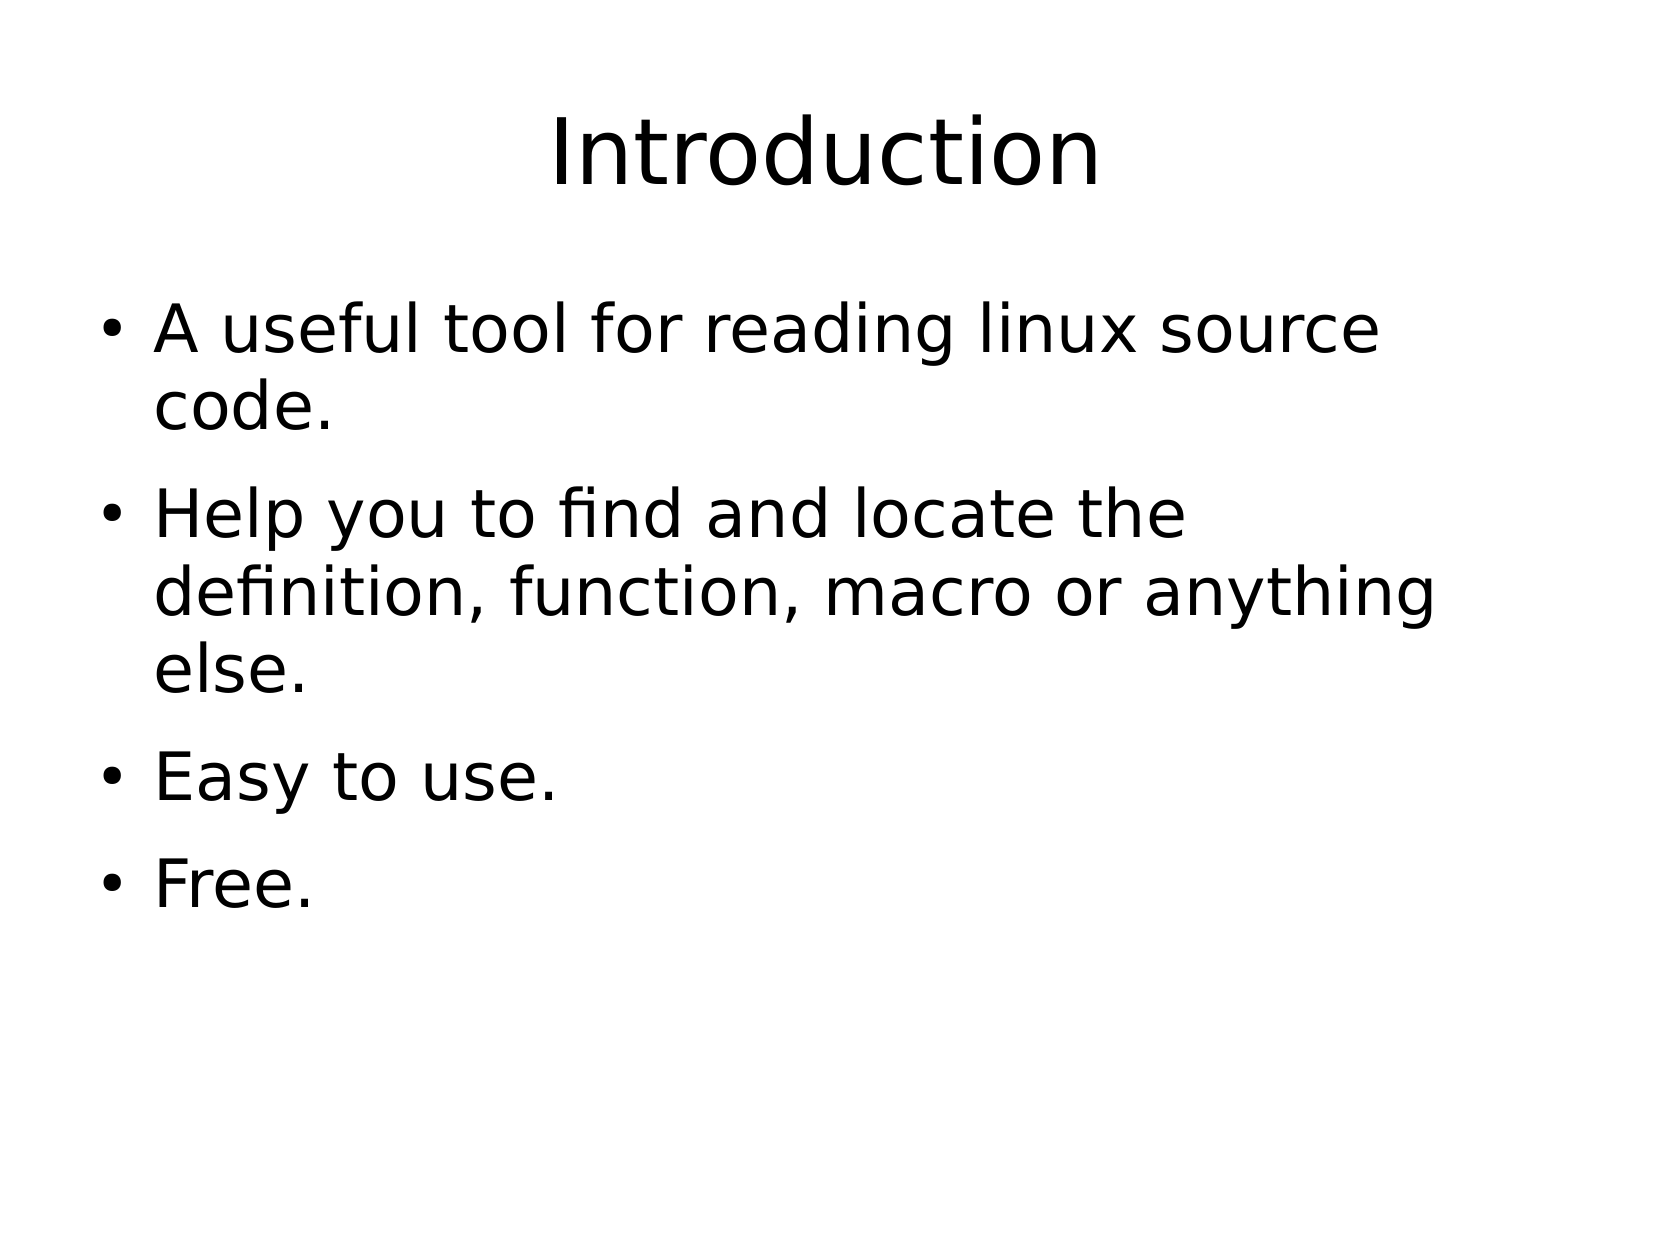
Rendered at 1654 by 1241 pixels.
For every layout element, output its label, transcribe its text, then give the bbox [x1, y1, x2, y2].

title Introduction [82, 49, 1571, 257]
list A useful tool for reading linux source code. Help you to find and locate the definition, function, macro or anything else. Easy to use. Free. [82, 290, 1538, 1010]
